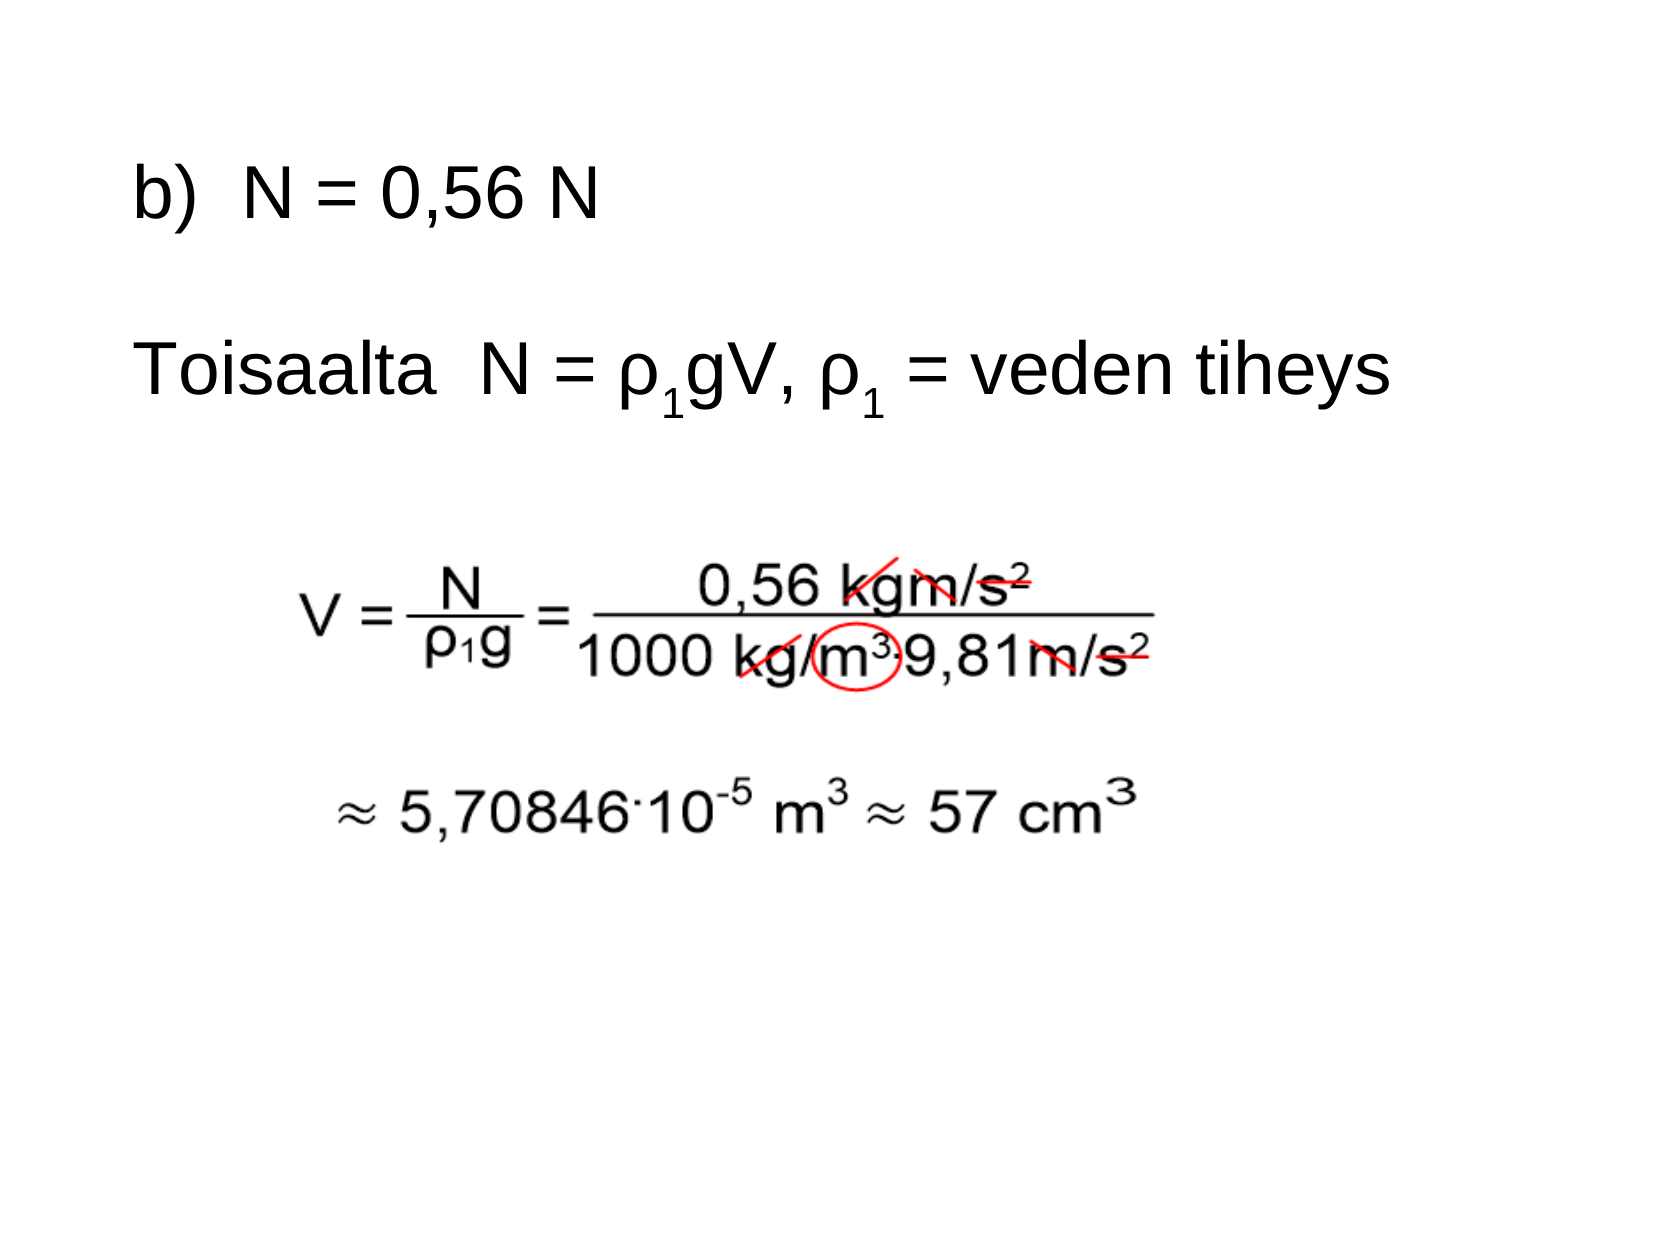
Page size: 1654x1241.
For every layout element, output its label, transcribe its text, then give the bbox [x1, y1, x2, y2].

picture [247, 507, 1312, 878]
text_box b) N = 0,56 N Toisaalta N = ρ1gV, ρ1 = veden tiheys [118, 139, 1512, 592]
